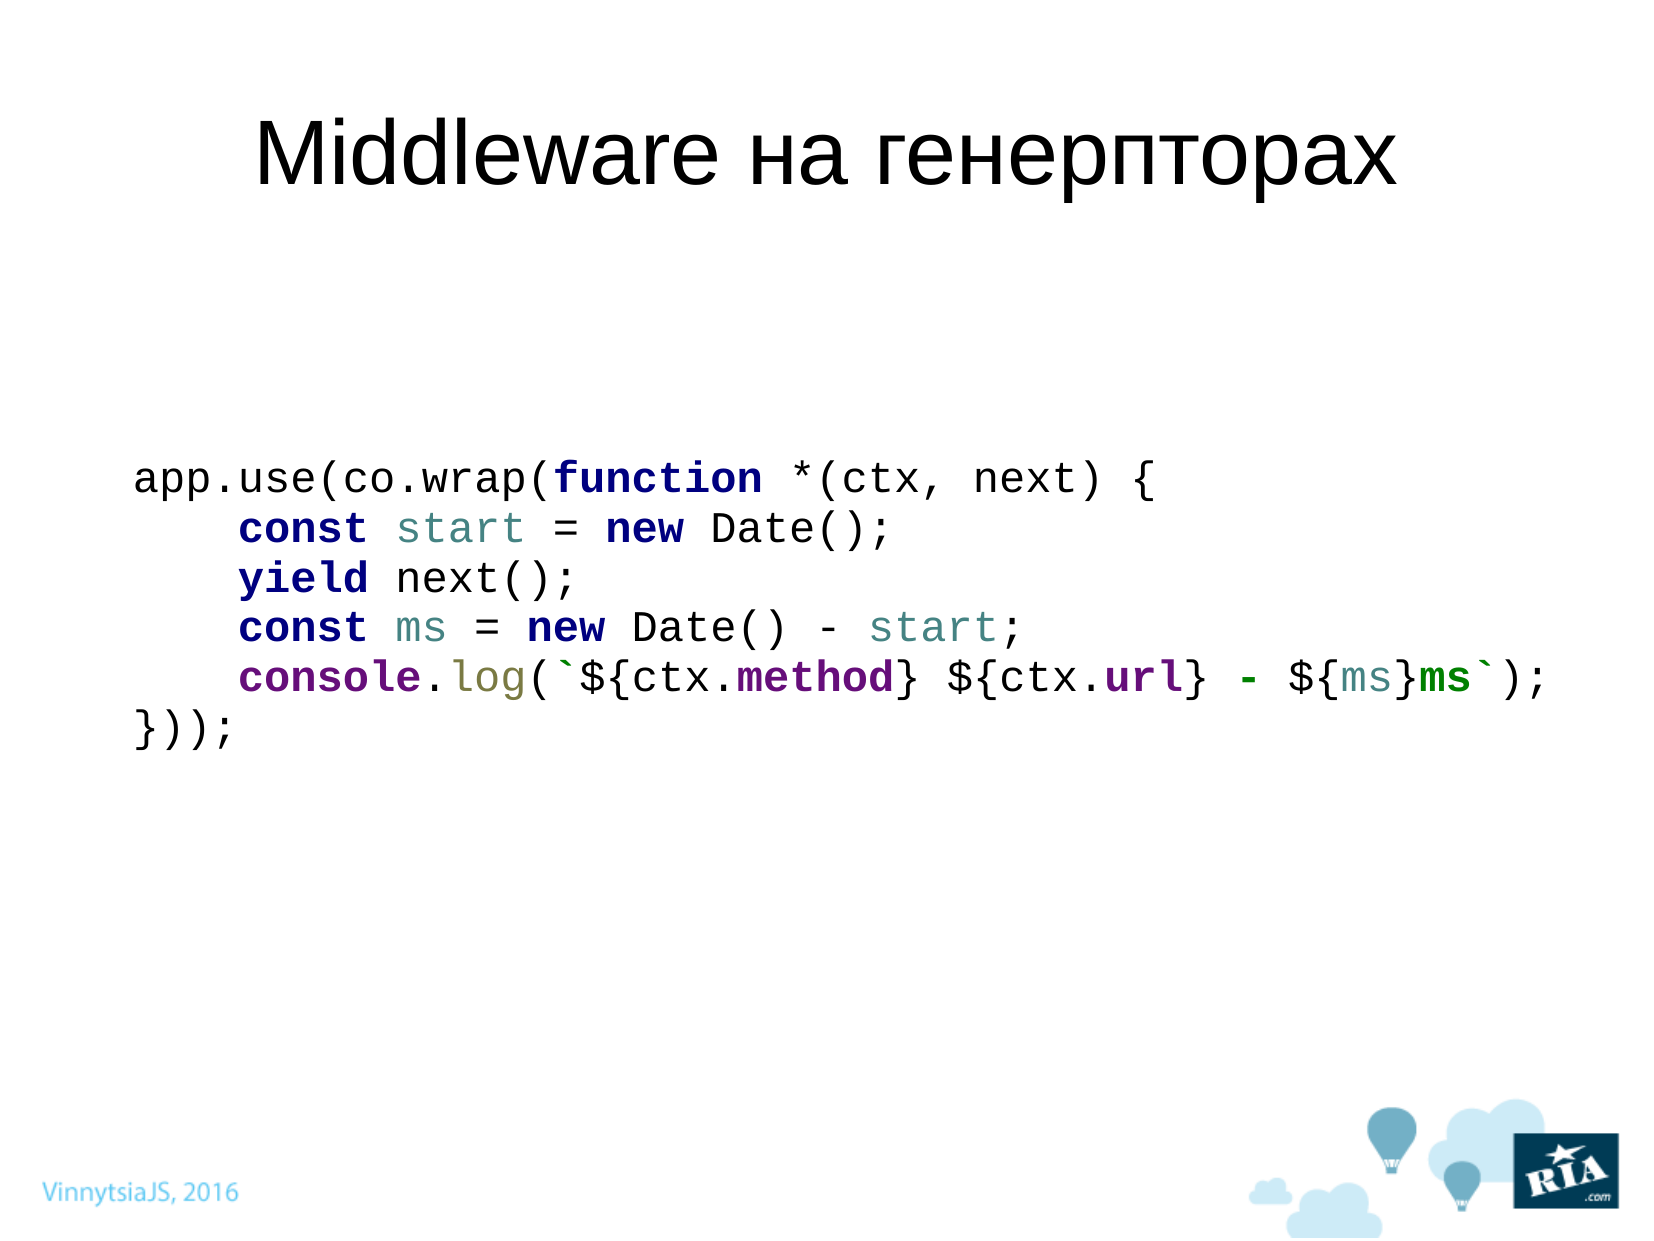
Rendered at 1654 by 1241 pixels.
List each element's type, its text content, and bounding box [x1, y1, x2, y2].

title Middleware на генерпторах [82, 49, 1571, 257]
text_box app.use(co.wrap(function *(ctx, next) { const start = new Date(); yield next(); const ms = new Date() - start; console.log(`${ctx.method} ${ctx.url} - ${ms}ms`); })); [118, 448, 1619, 886]
picture [0, 0, 1653, 1238]
